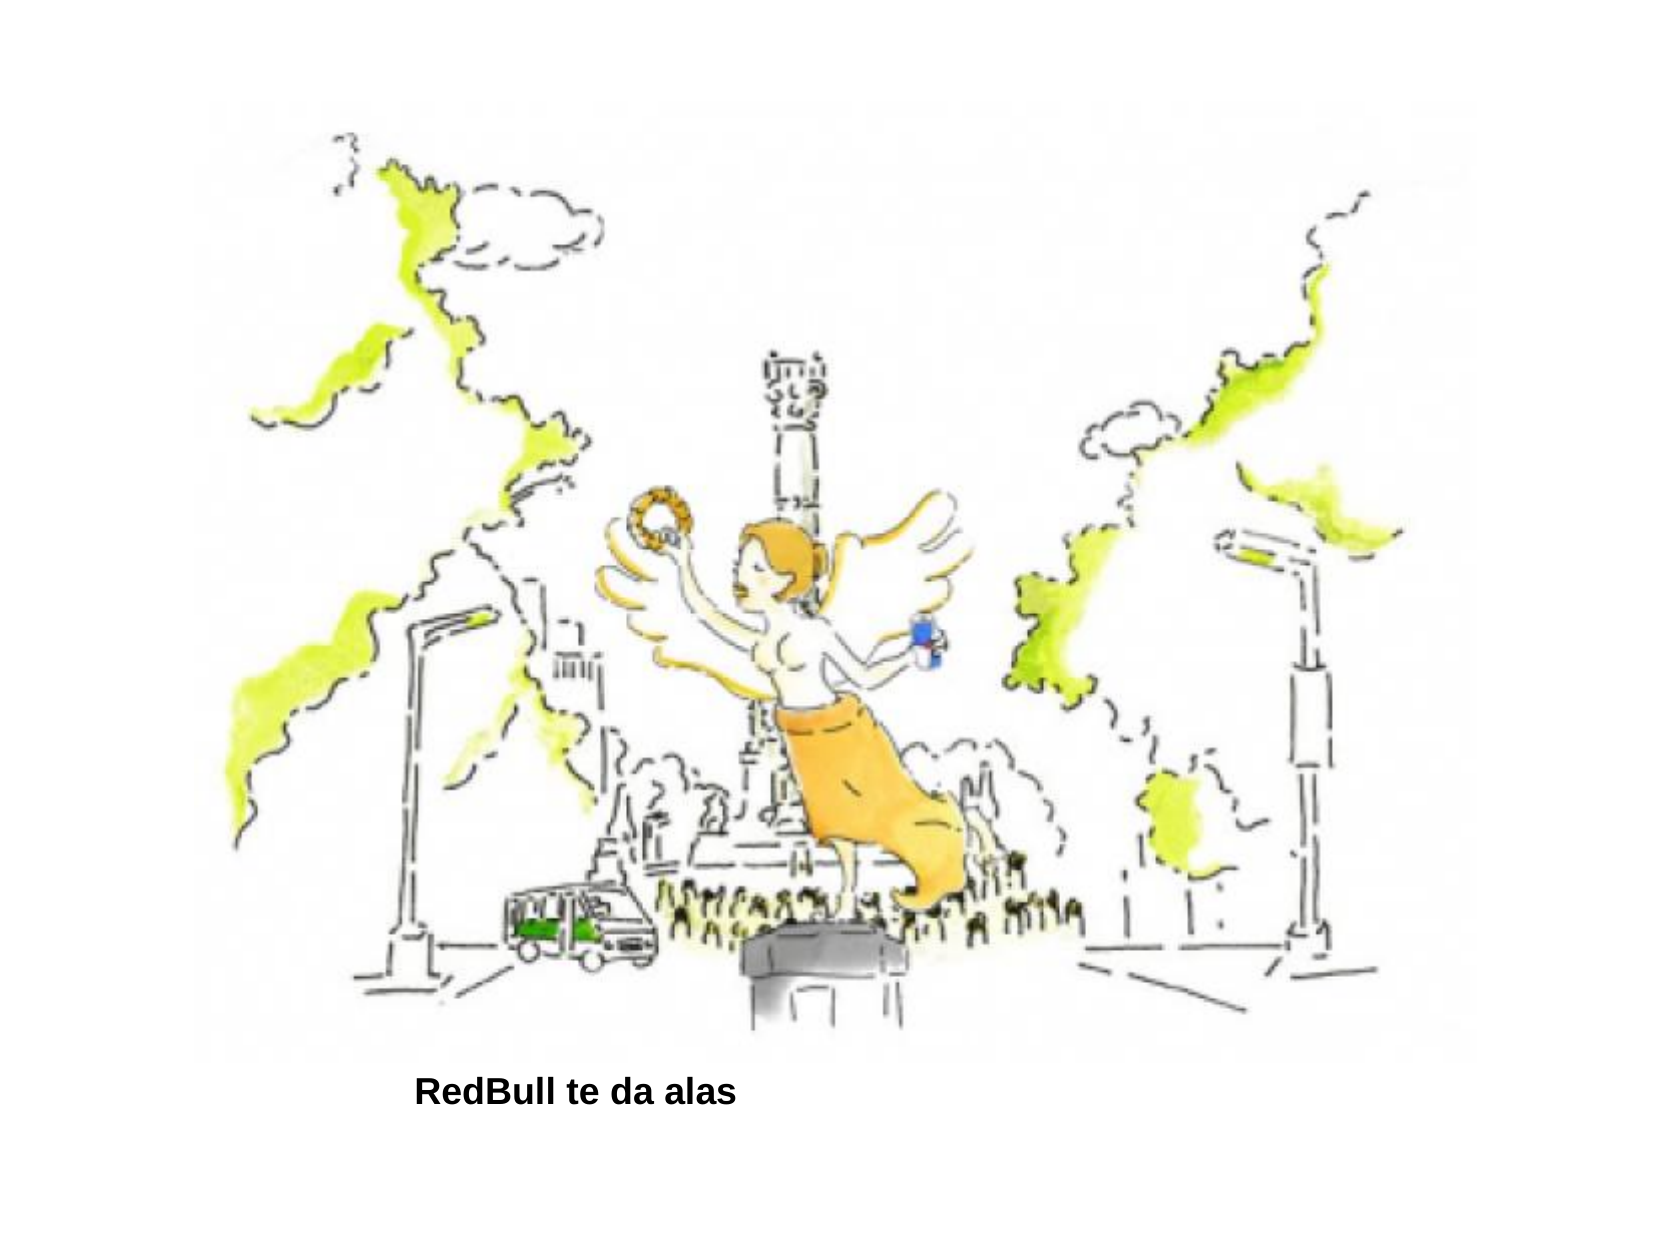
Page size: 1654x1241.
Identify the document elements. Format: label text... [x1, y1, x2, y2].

picture [194, 101, 1477, 1063]
text_box RedBull te da alas [399, 1062, 1329, 1168]
